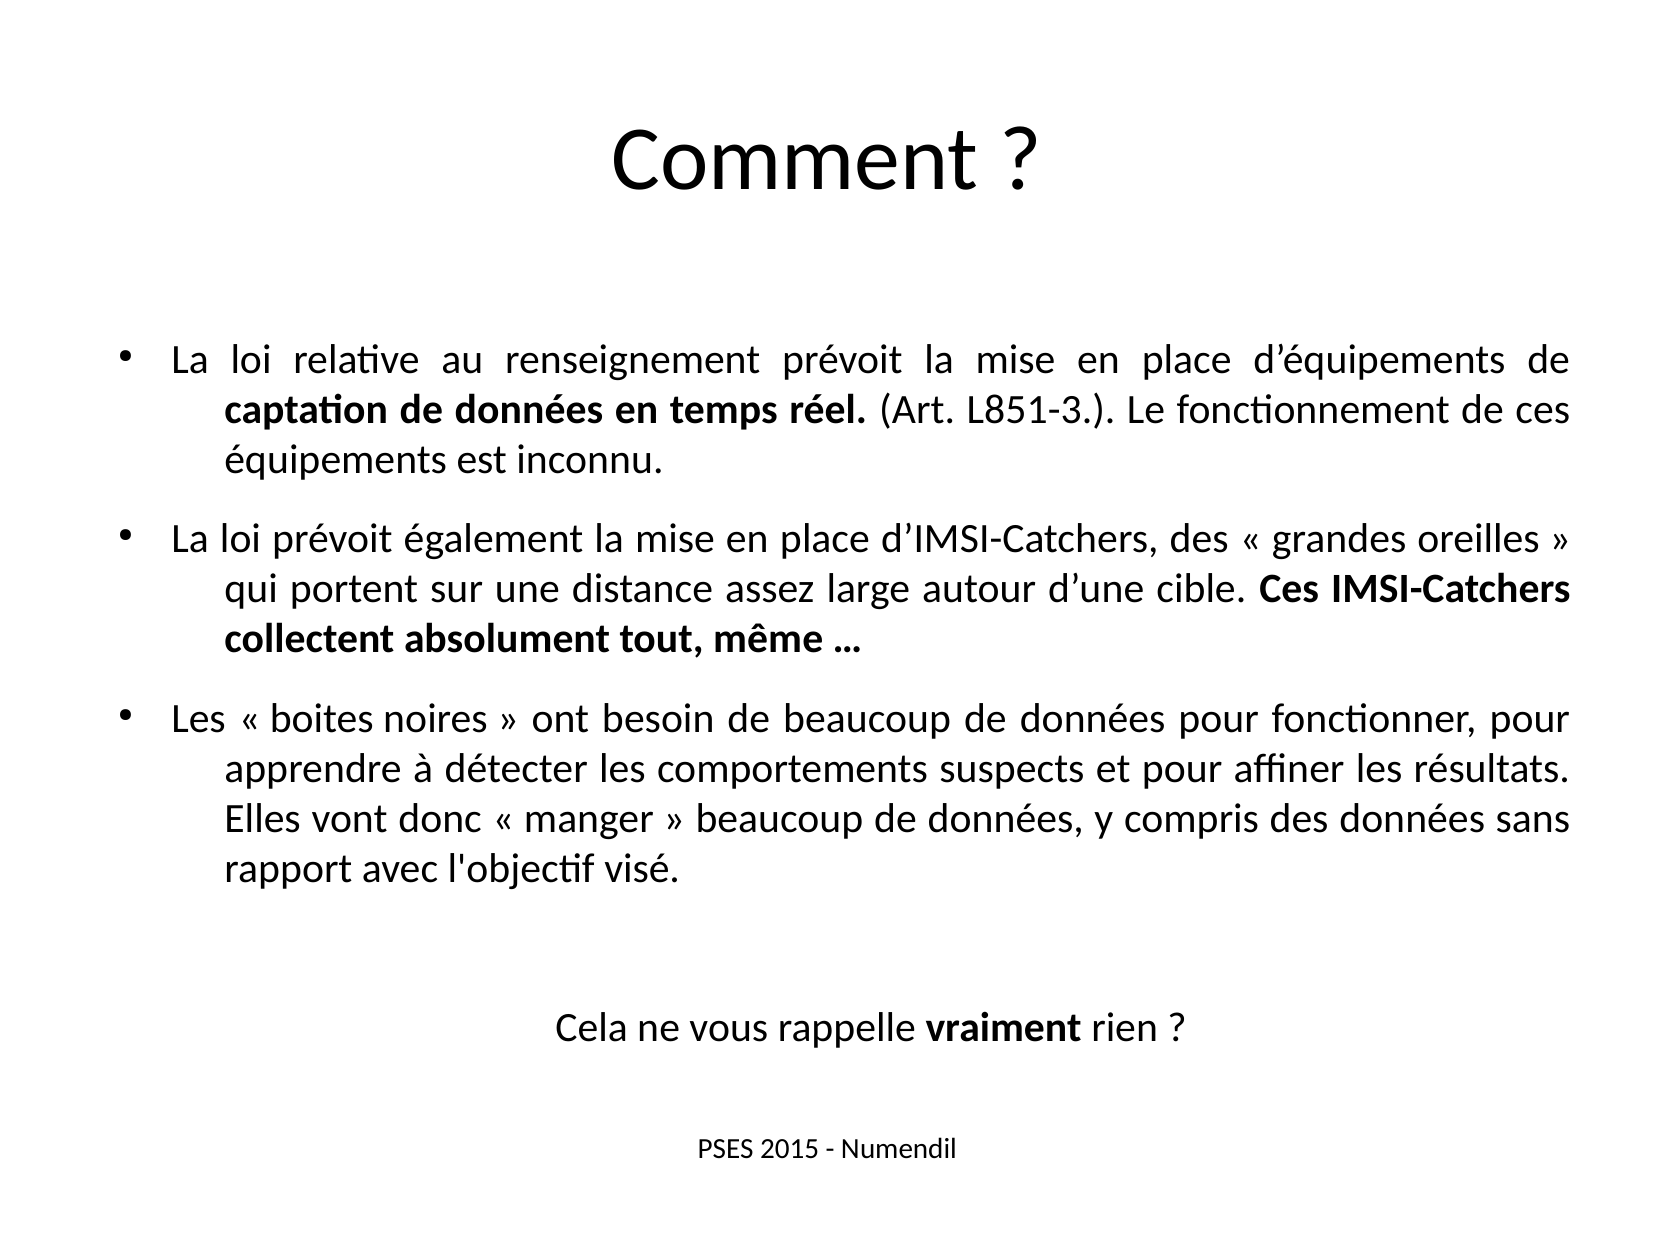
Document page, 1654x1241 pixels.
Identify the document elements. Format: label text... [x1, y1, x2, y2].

title Comment ? [82, 49, 1571, 257]
text_box PSES 2015 - Numendil [565, 1129, 1090, 1216]
list La loi relative au renseignement prévoit la mise en place d’équipements de captation de données en temps réel. (Art. L851-3.). Le fonctionnement de ces équipements est inconnu. La loi prévoit également la mise en place d’IMSI-Catchers, des « grandes oreilles » qui portent sur une distance assez large autour d’une cible. Ces IMSI-Catchers collectent absolument tout, même … Les « boites noires » ont besoin de beaucoup de données pour fonctionner, pour apprendre à détecter les comportements suspects et pour affiner les résultats. Elles vont donc « manger » beaucoup de données, y compris des données sans rapport avec l'objectif visé. Cela ne vous rappelle vraiment rien ? [82, 331, 1571, 1051]
